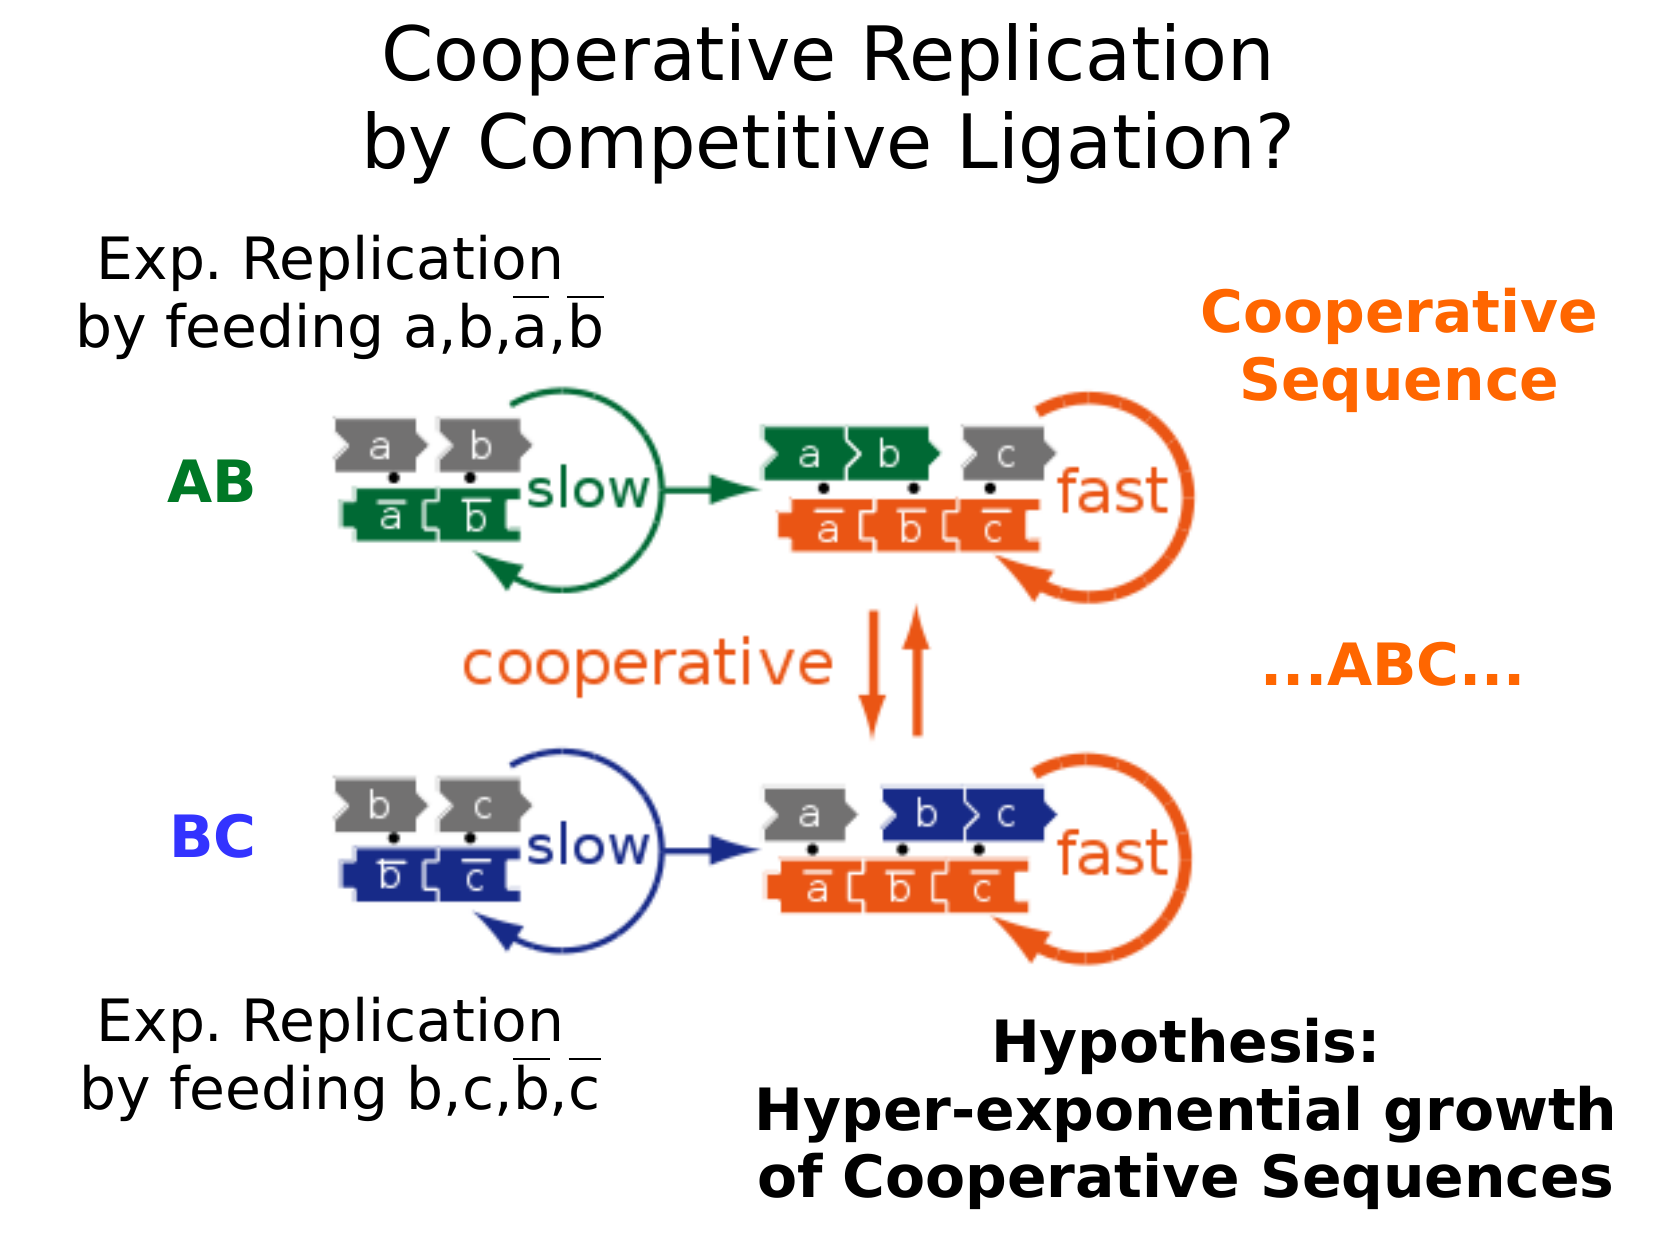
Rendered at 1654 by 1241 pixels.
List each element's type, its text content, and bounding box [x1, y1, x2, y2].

picture [296, 366, 1230, 999]
title Cooperative Replication by Competitive Ligation? [0, 11, 1654, 187]
title AB [41, 448, 384, 517]
title BC [41, 802, 384, 871]
title Exp. Replication by feeding b,c,b,c [53, 987, 627, 1124]
title ...ABC... [1222, 631, 1566, 700]
title Hypothesis: Hyper-exponential growth of Cooperative Sequences [726, 973, 1646, 1241]
title Cooperative Sequence [1193, 244, 1606, 449]
title Exp. Replication by feeding a,b,a,b [53, 225, 627, 362]
